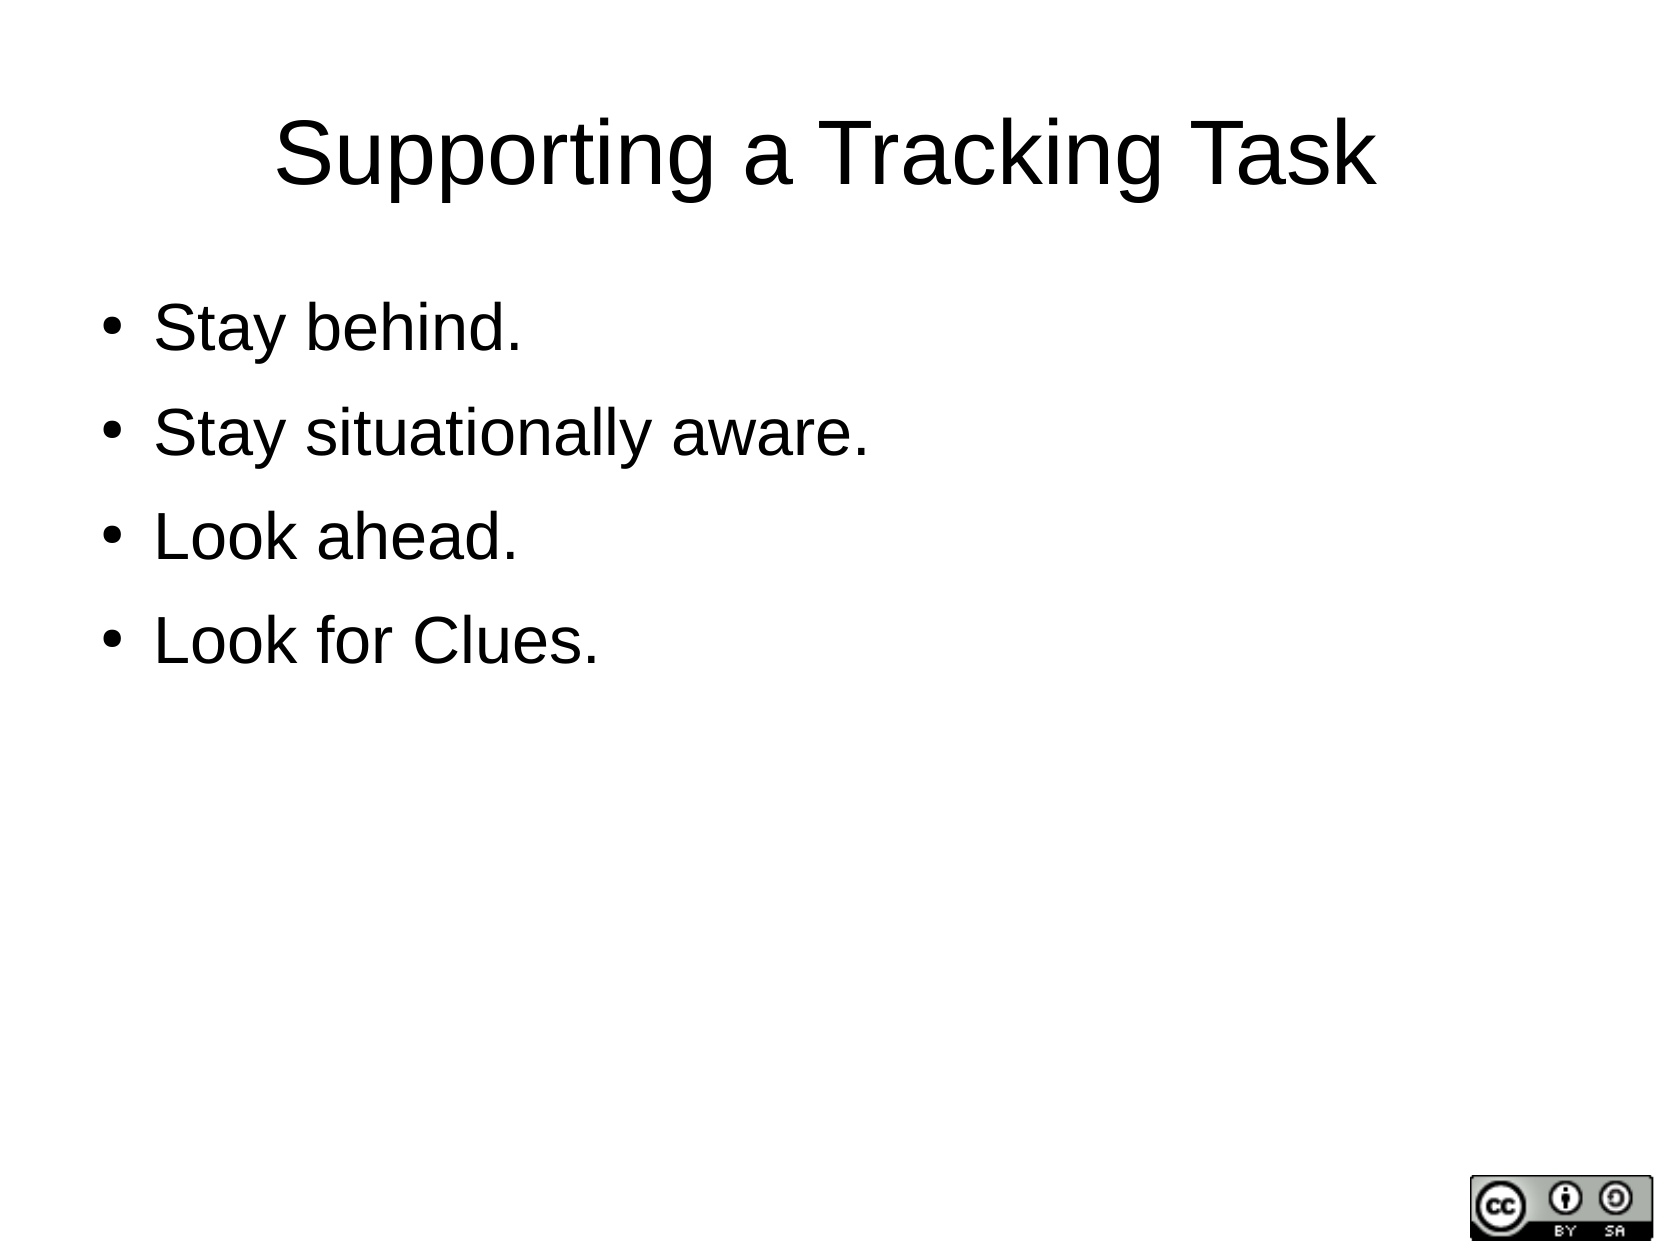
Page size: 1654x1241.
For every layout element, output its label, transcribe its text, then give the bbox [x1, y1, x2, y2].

picture [1470, 1175, 1654, 1241]
list Stay behind. Stay situationally aware. Look ahead. Look for Clues. [82, 290, 1571, 1010]
title Supporting a Tracking Task [82, 49, 1571, 257]
